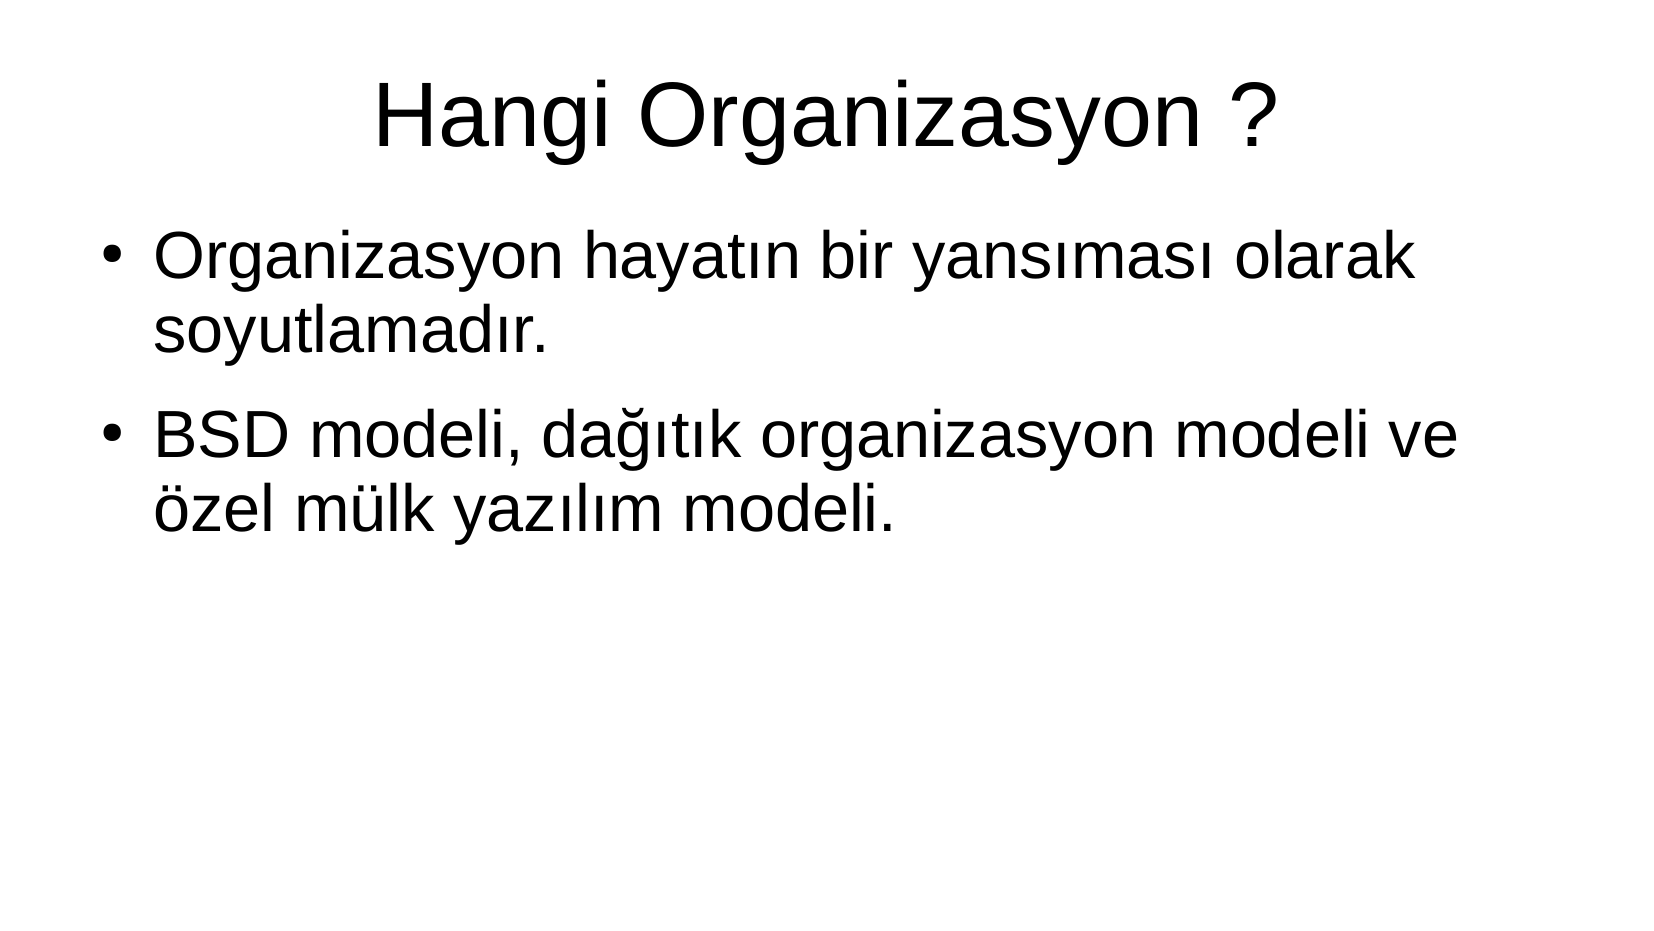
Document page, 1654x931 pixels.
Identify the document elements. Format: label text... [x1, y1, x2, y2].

title Hangi Organizasyon ? [82, 37, 1571, 193]
list Organizasyon hayatın bir yansıması olarak soyutlamadır. BSD modeli, dağıtık organizasyon modeli ve özel mülk yazılım modeli. [82, 217, 1571, 758]
